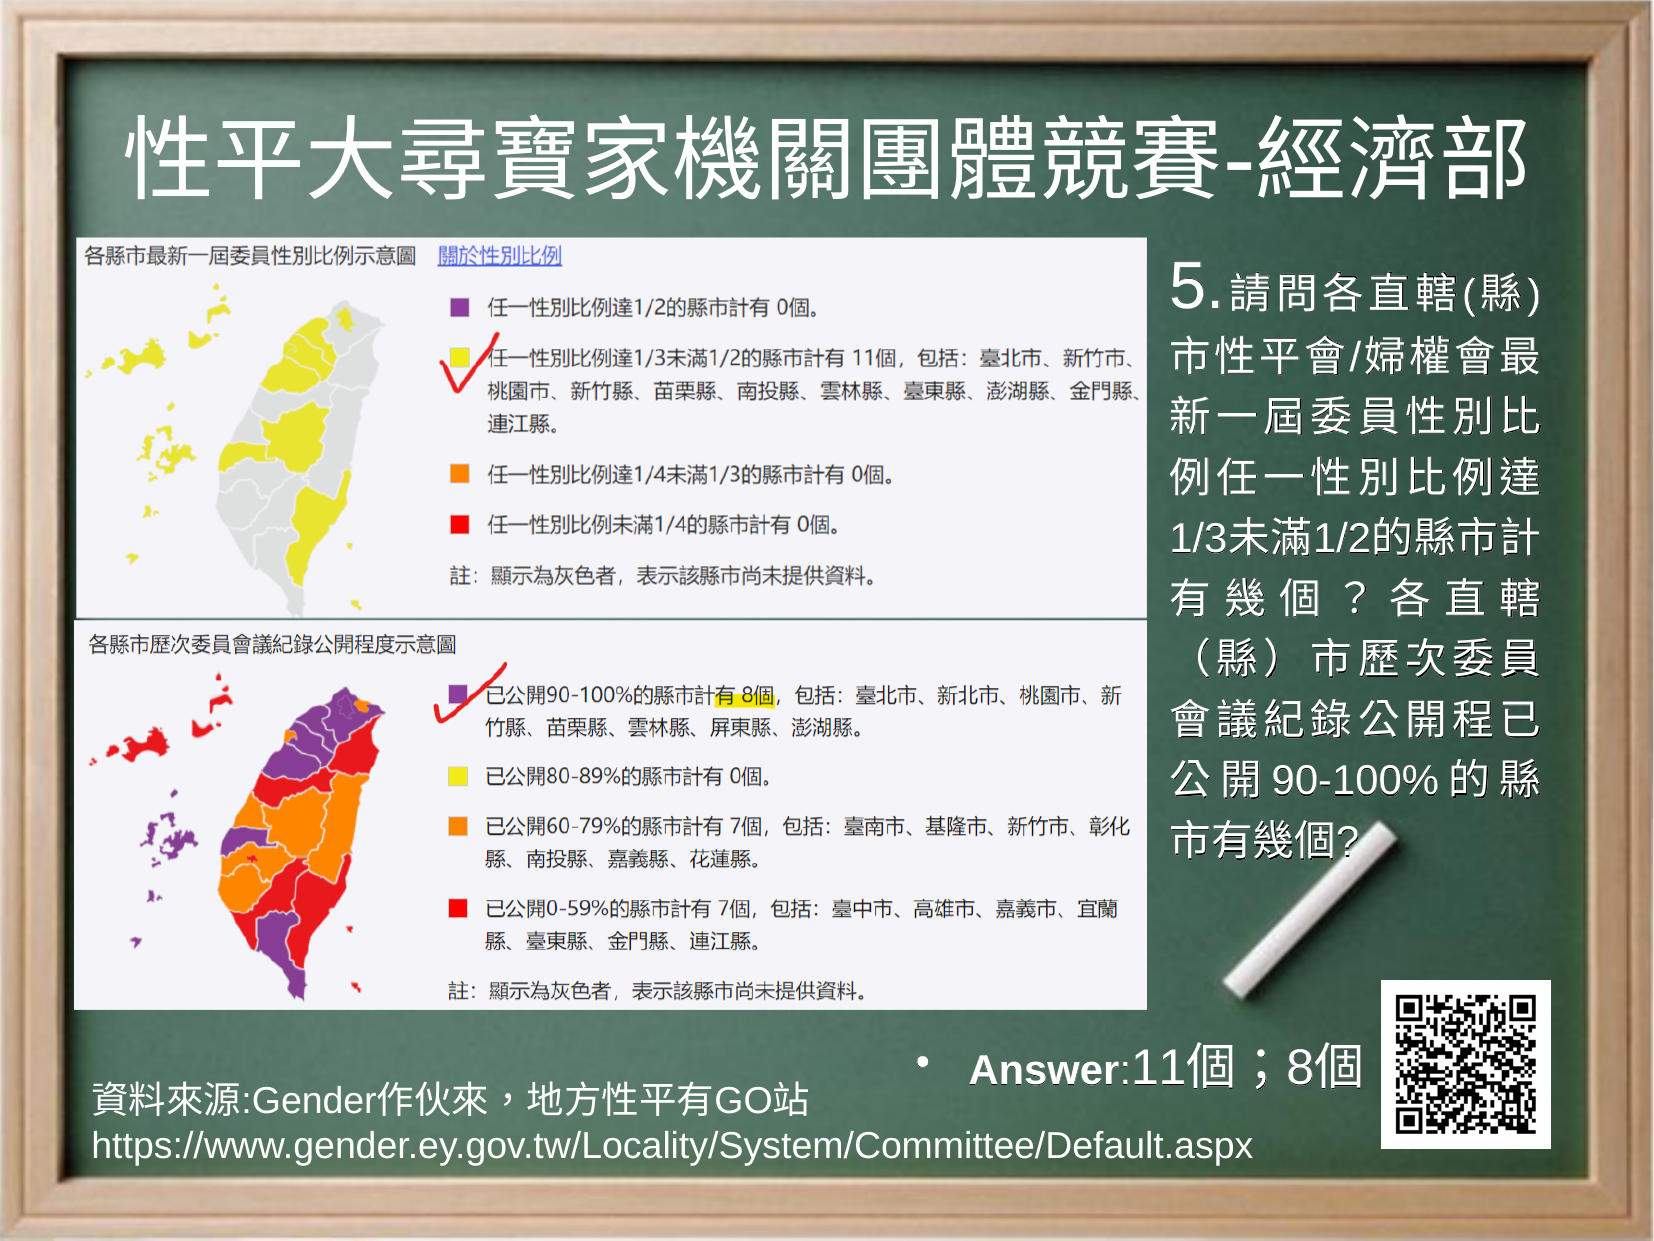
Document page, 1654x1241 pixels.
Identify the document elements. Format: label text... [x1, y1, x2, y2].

list Answer:11個；8個 [826, 1026, 1382, 1087]
list 5.請問各直轄(縣)市性平會/婦權會最新一屆委員性別比例任一性別比例達1/3未滿1/2的縣市計有幾個？各直轄（縣）市歷次委員會議紀錄公開程已公開90-100%的縣市有幾個? [1147, 248, 1542, 875]
text_box 資料來源:Gender作伙來，地方性平有GO站 https://www.gender.ey.gov.tw/Locality/System/Committee/Default.aspx [76, 1062, 1347, 1167]
picture [0, 0, 1654, 1241]
title 性平大尋寶家機關團體競賽-經濟部 [82, 42, 1571, 264]
